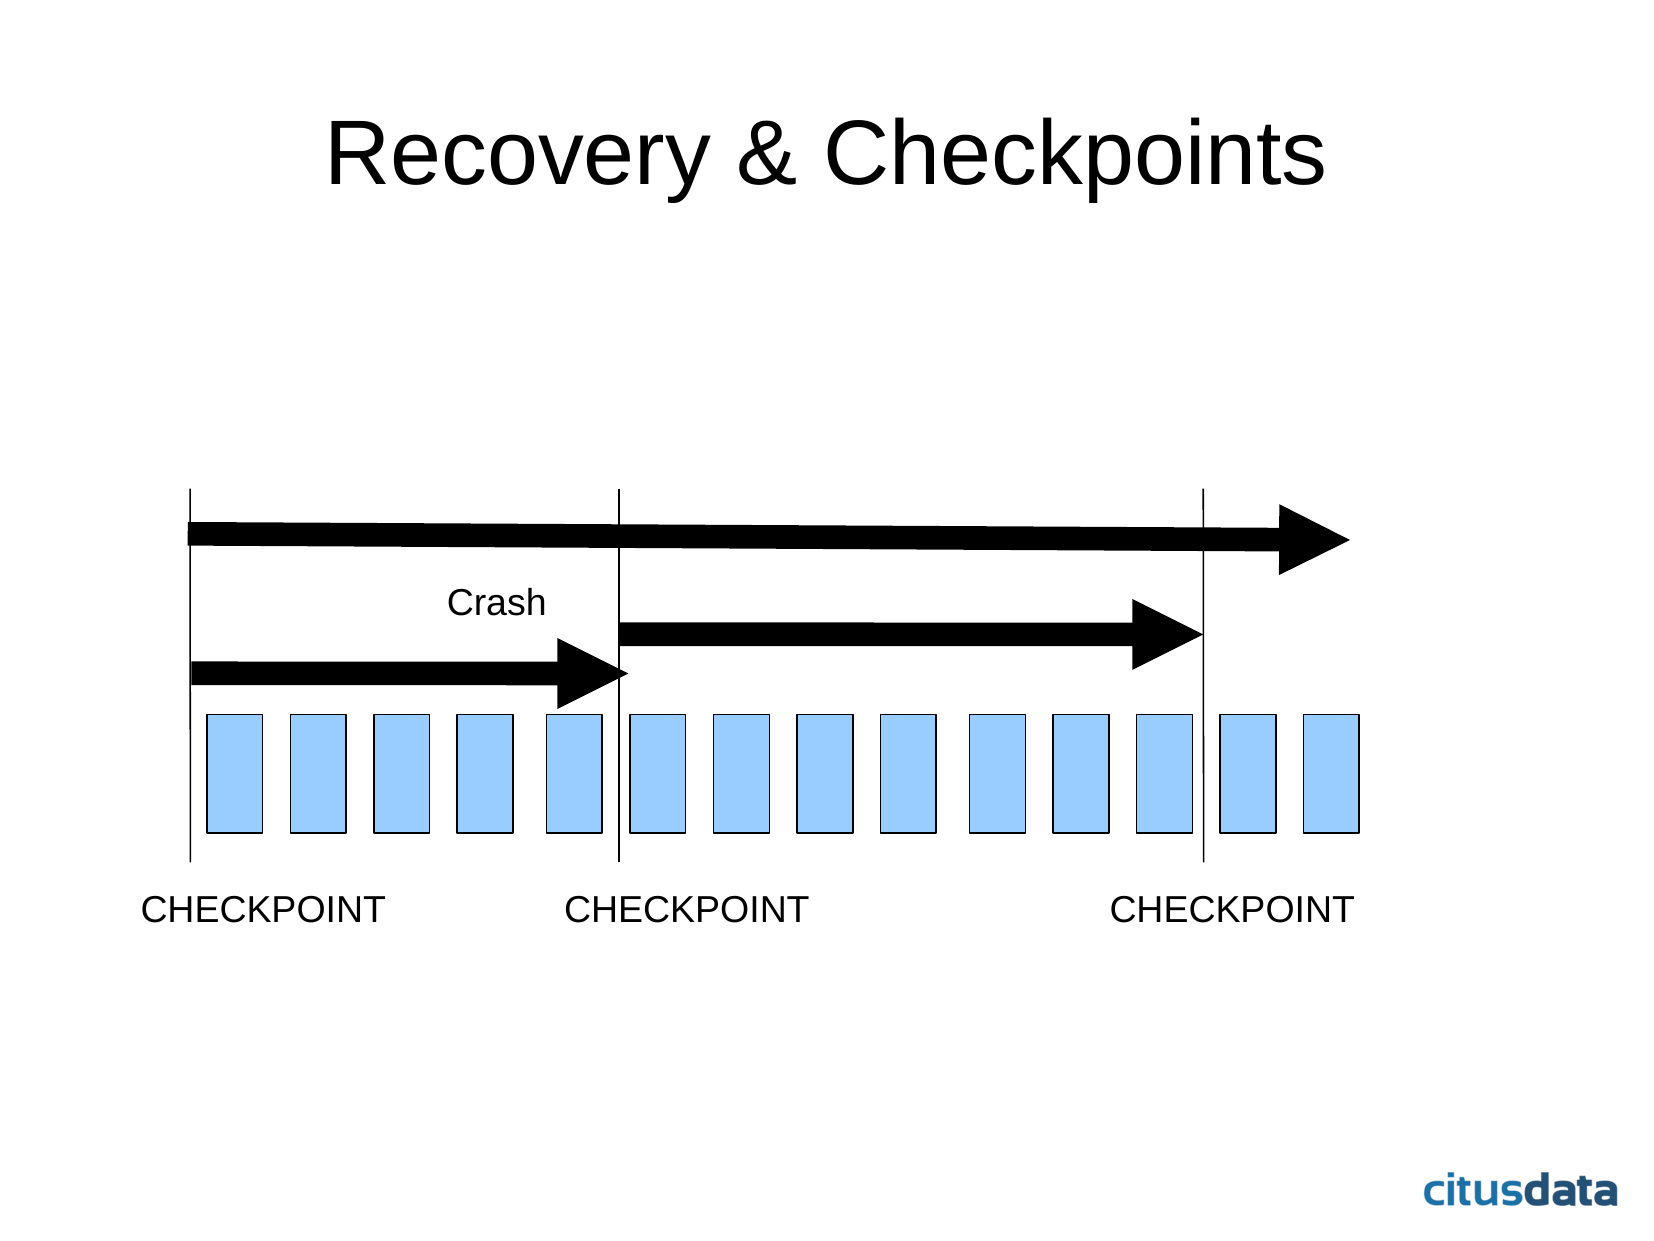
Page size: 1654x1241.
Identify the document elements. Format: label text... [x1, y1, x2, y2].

title Recovery & Checkpoints [82, 49, 1571, 257]
text_box [969, 714, 1026, 833]
text_box [880, 714, 937, 833]
text_box [629, 714, 686, 833]
text_box [457, 714, 513, 833]
text_box [206, 714, 263, 833]
text_box [546, 714, 603, 833]
text_box [797, 714, 853, 833]
text_box [1303, 714, 1360, 833]
text_box [1220, 714, 1276, 833]
text_box [373, 714, 430, 833]
text_box CHECKPOINT [125, 888, 463, 969]
text_box [1136, 714, 1193, 833]
text_box [1053, 714, 1109, 833]
picture [1420, 1167, 1622, 1209]
text_box [713, 714, 770, 833]
text_box [290, 714, 347, 833]
text_box Crash [432, 581, 647, 627]
text_box CHECKPOINT [549, 888, 887, 969]
text_box CHECKPOINT [1094, 888, 1432, 969]
